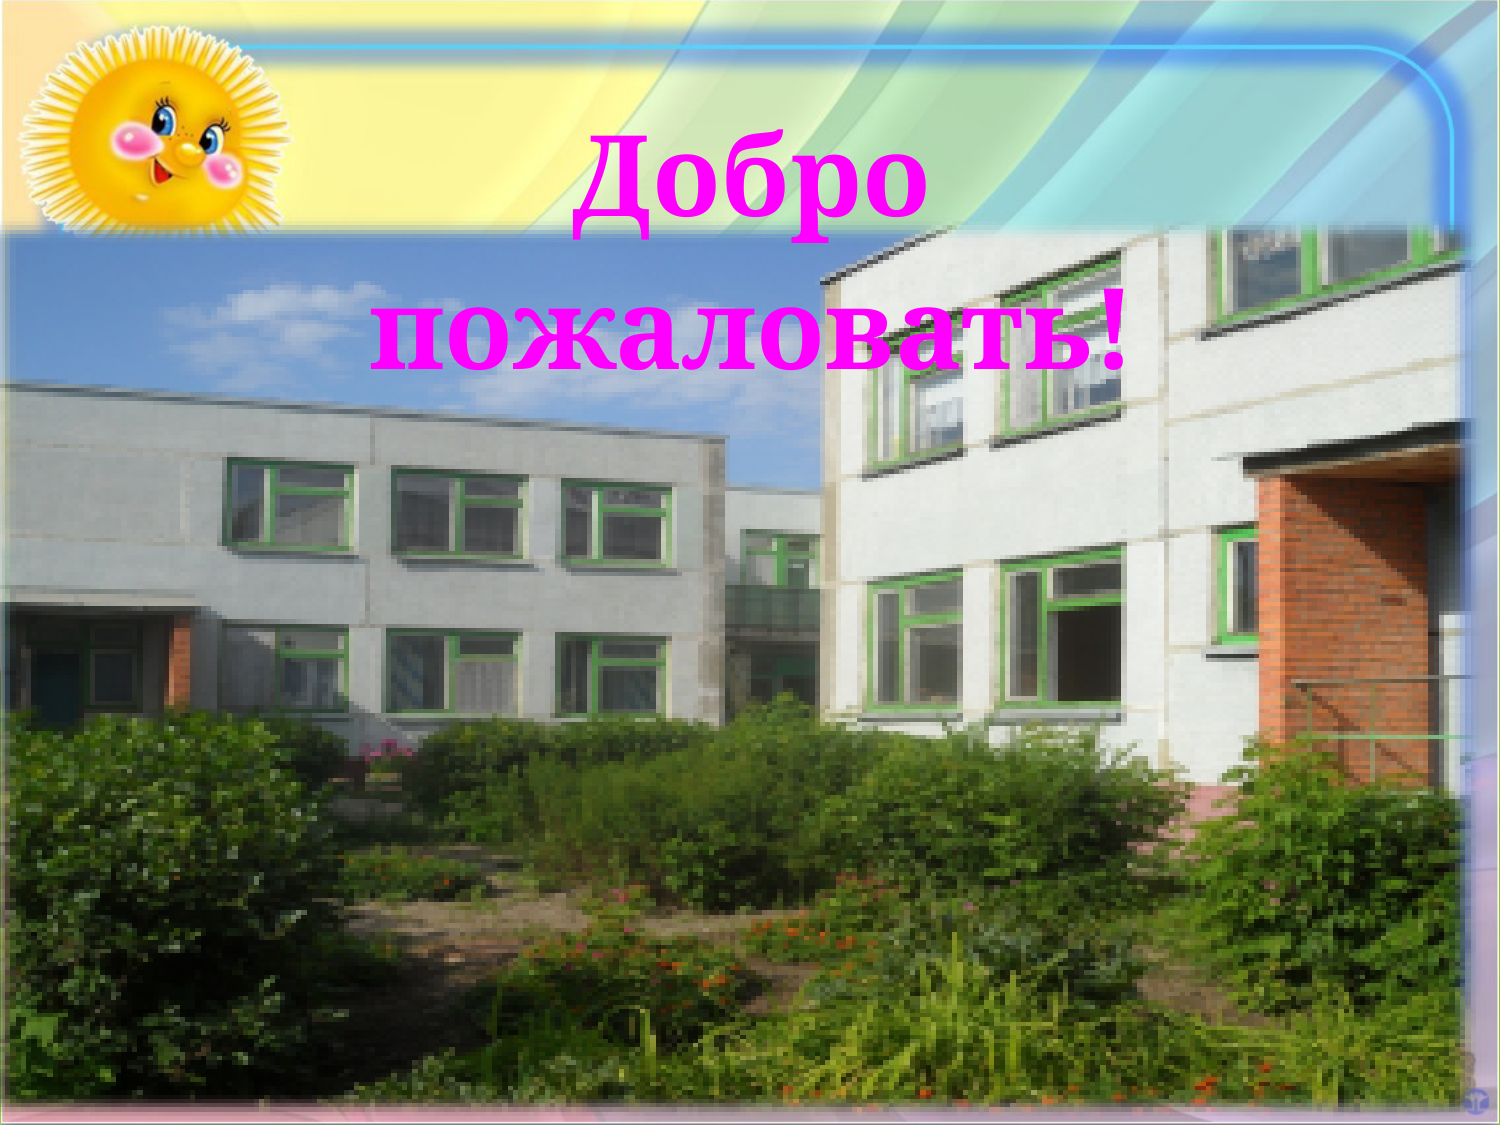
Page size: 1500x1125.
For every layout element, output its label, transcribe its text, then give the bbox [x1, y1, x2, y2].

picture [0, 0, 1499, 1125]
text_box Добро пожаловать! [201, 88, 1304, 266]
